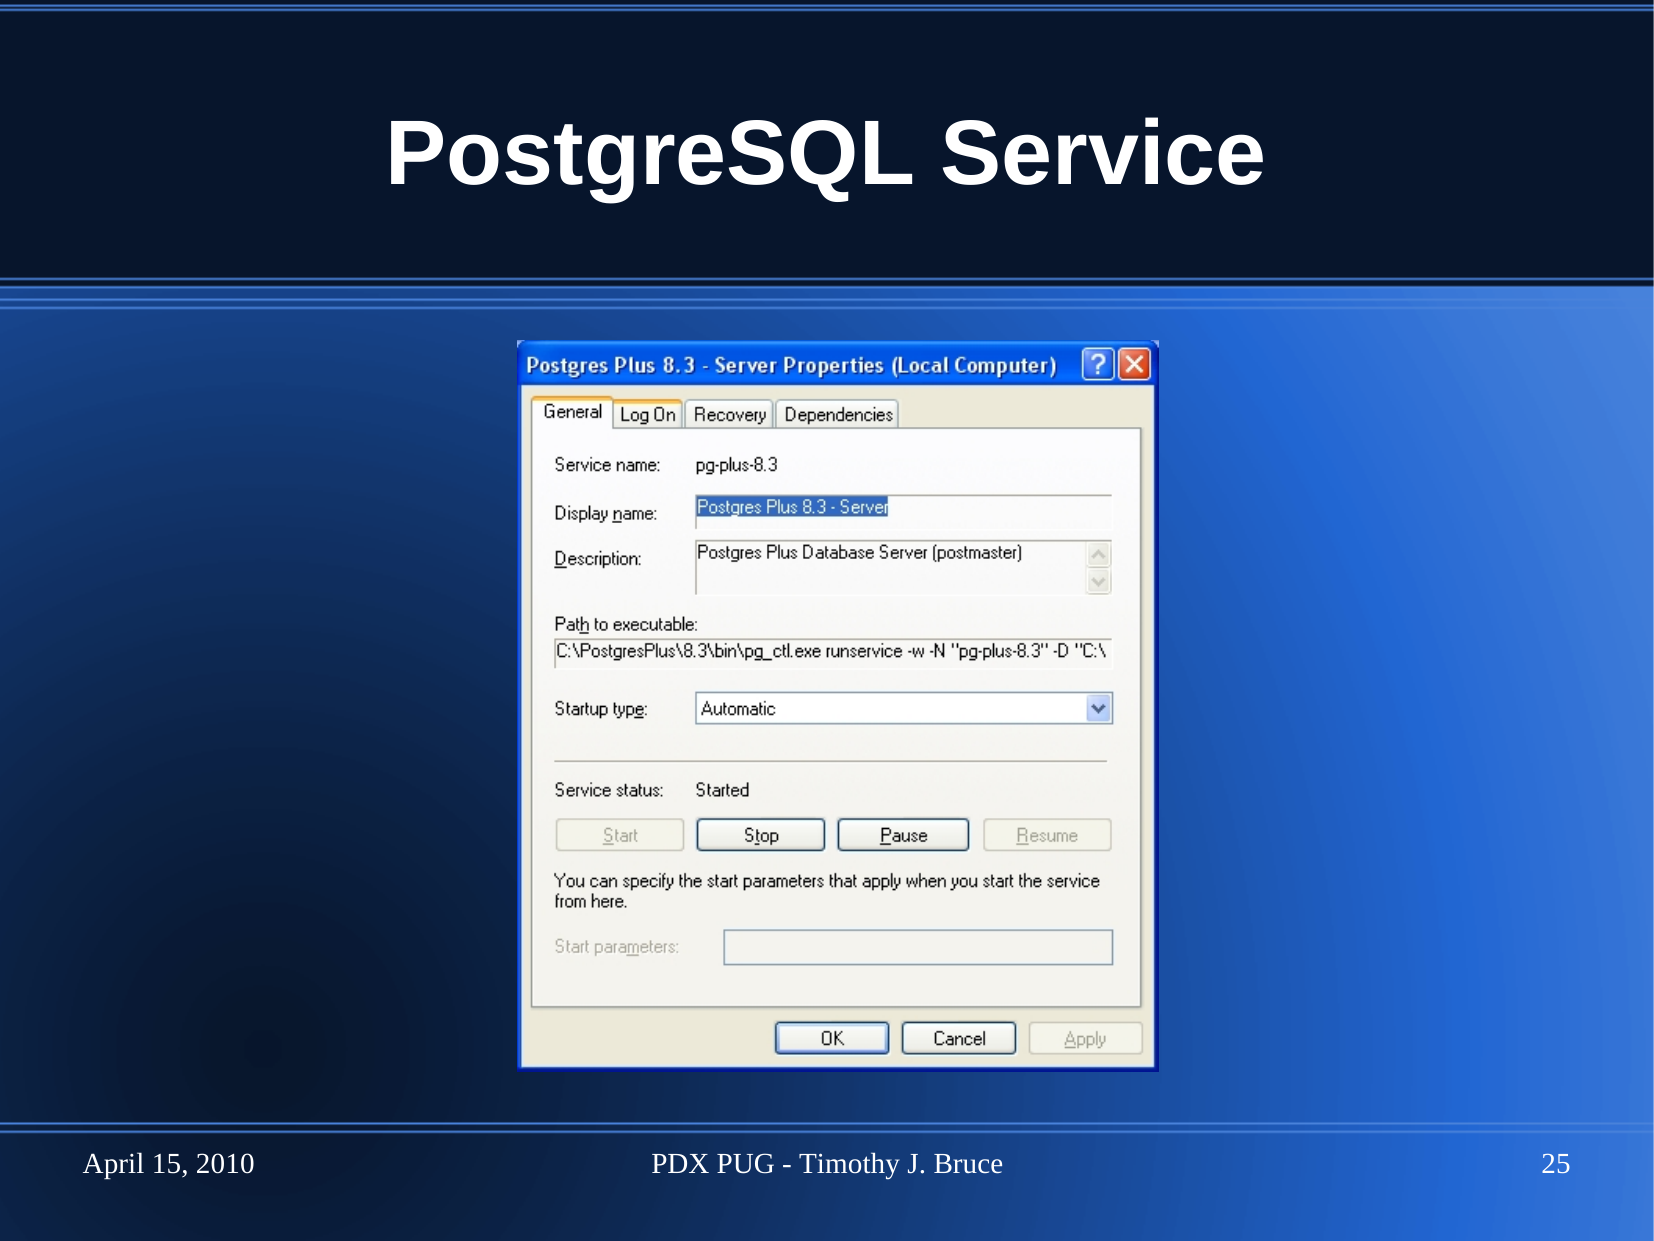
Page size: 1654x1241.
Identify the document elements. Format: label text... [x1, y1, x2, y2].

title PostgreSQL Service [82, 56, 1571, 250]
picture [0, 0, 1654, 1241]
